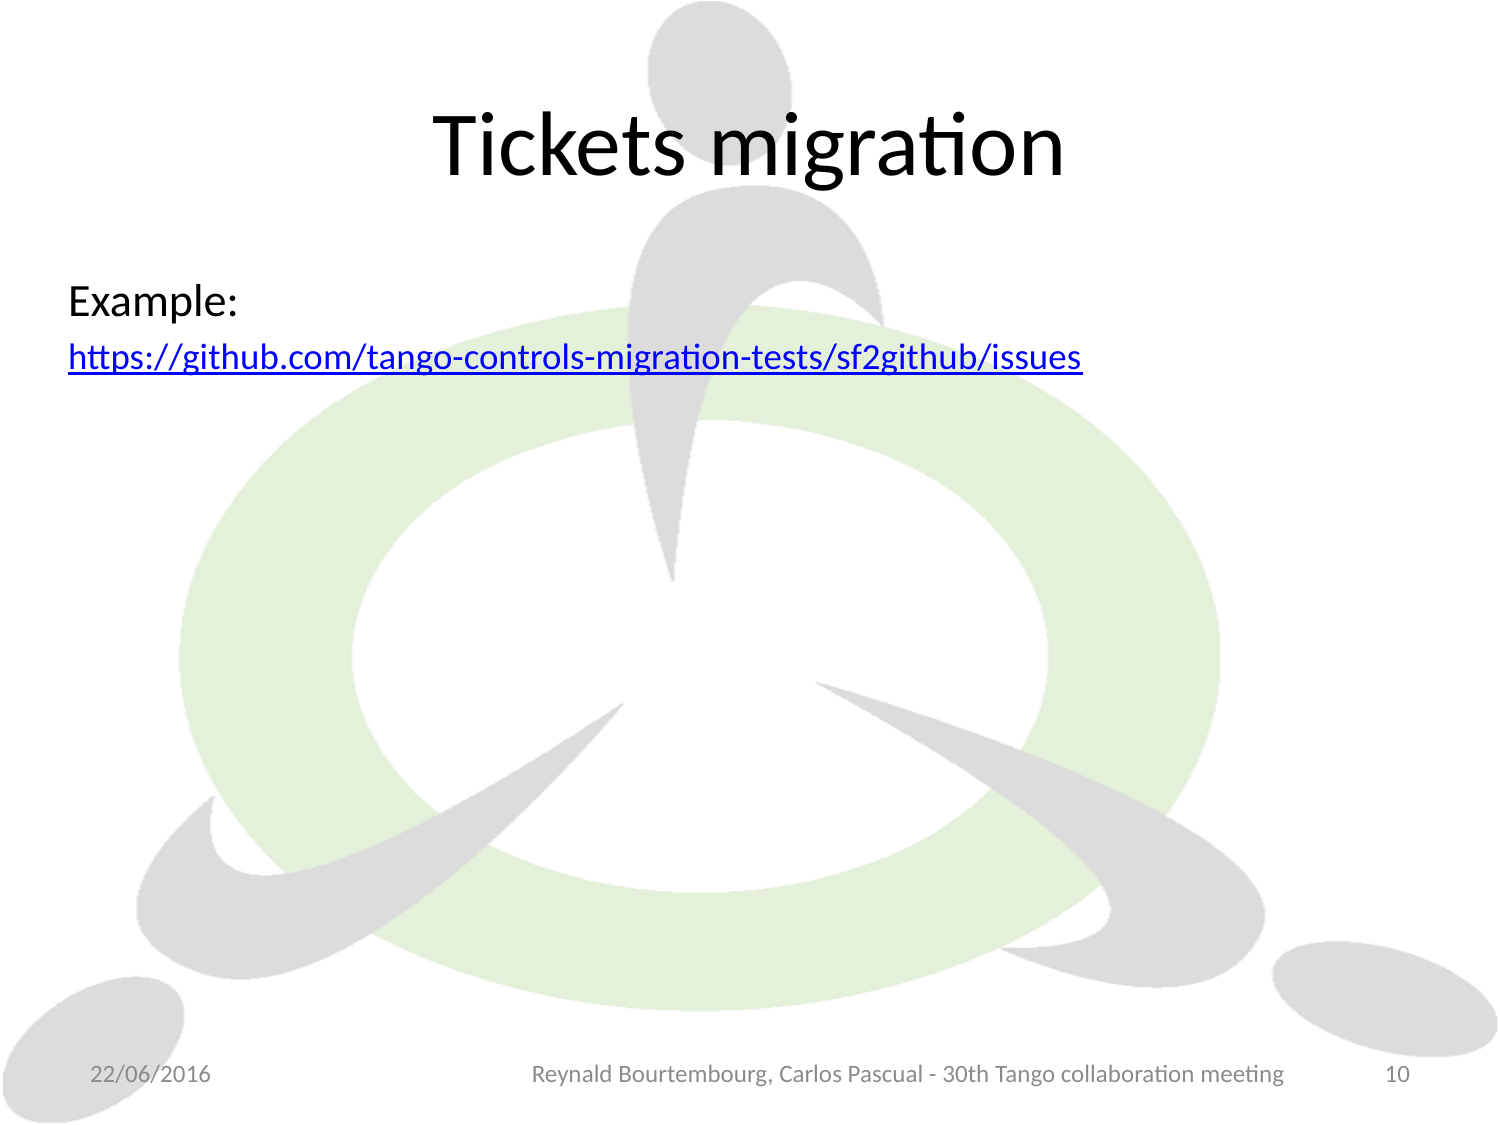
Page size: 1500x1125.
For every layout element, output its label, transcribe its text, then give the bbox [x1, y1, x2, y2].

slide_number 22/06/2016 [75, 1042, 425, 1103]
footer Reynald Bourtembourg, Carlos Pascual - 30th Tango collaboration meeting [512, 1042, 1306, 1103]
slide_number <number> [1306, 1042, 1425, 1103]
title Tickets migration [75, 45, 1425, 233]
list Example: https://github.com/tango-controls-migration-tests/sf2github/issues [53, 262, 1471, 386]
picture [0, 0, 1500, 1125]
